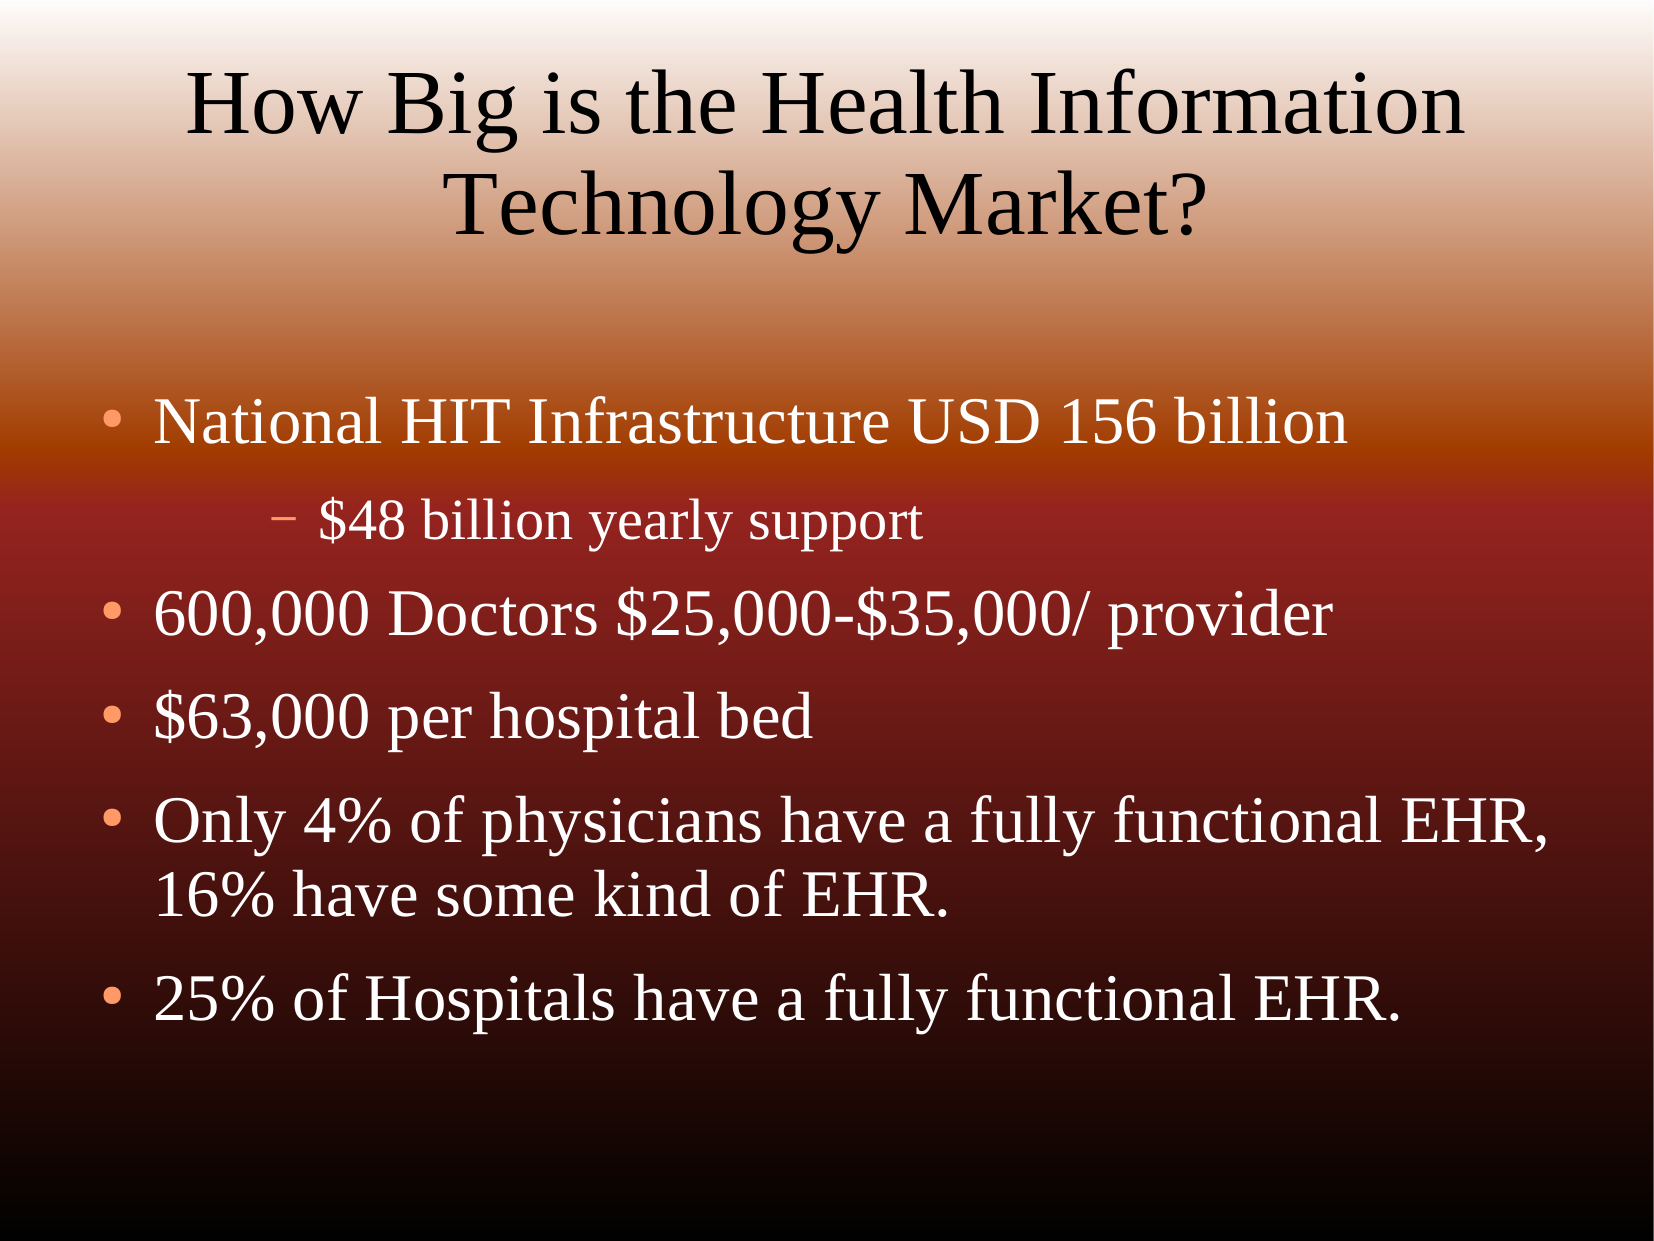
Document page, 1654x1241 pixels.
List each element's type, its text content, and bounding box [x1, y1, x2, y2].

list National HIT Infrastructure USD 156 billion $48 billion yearly support 600,000 Doctors $25,000-$35,000/ provider $63,000 per hospital bed Only 4% of physicians have a fully functional EHR, 16% have some kind of EHR. 25% of Hospitals have a fully functional EHR. [82, 383, 1571, 1078]
picture [0, 0, 1654, 1241]
title How Big is the Health Information Technology Market? [82, 51, 1571, 255]
